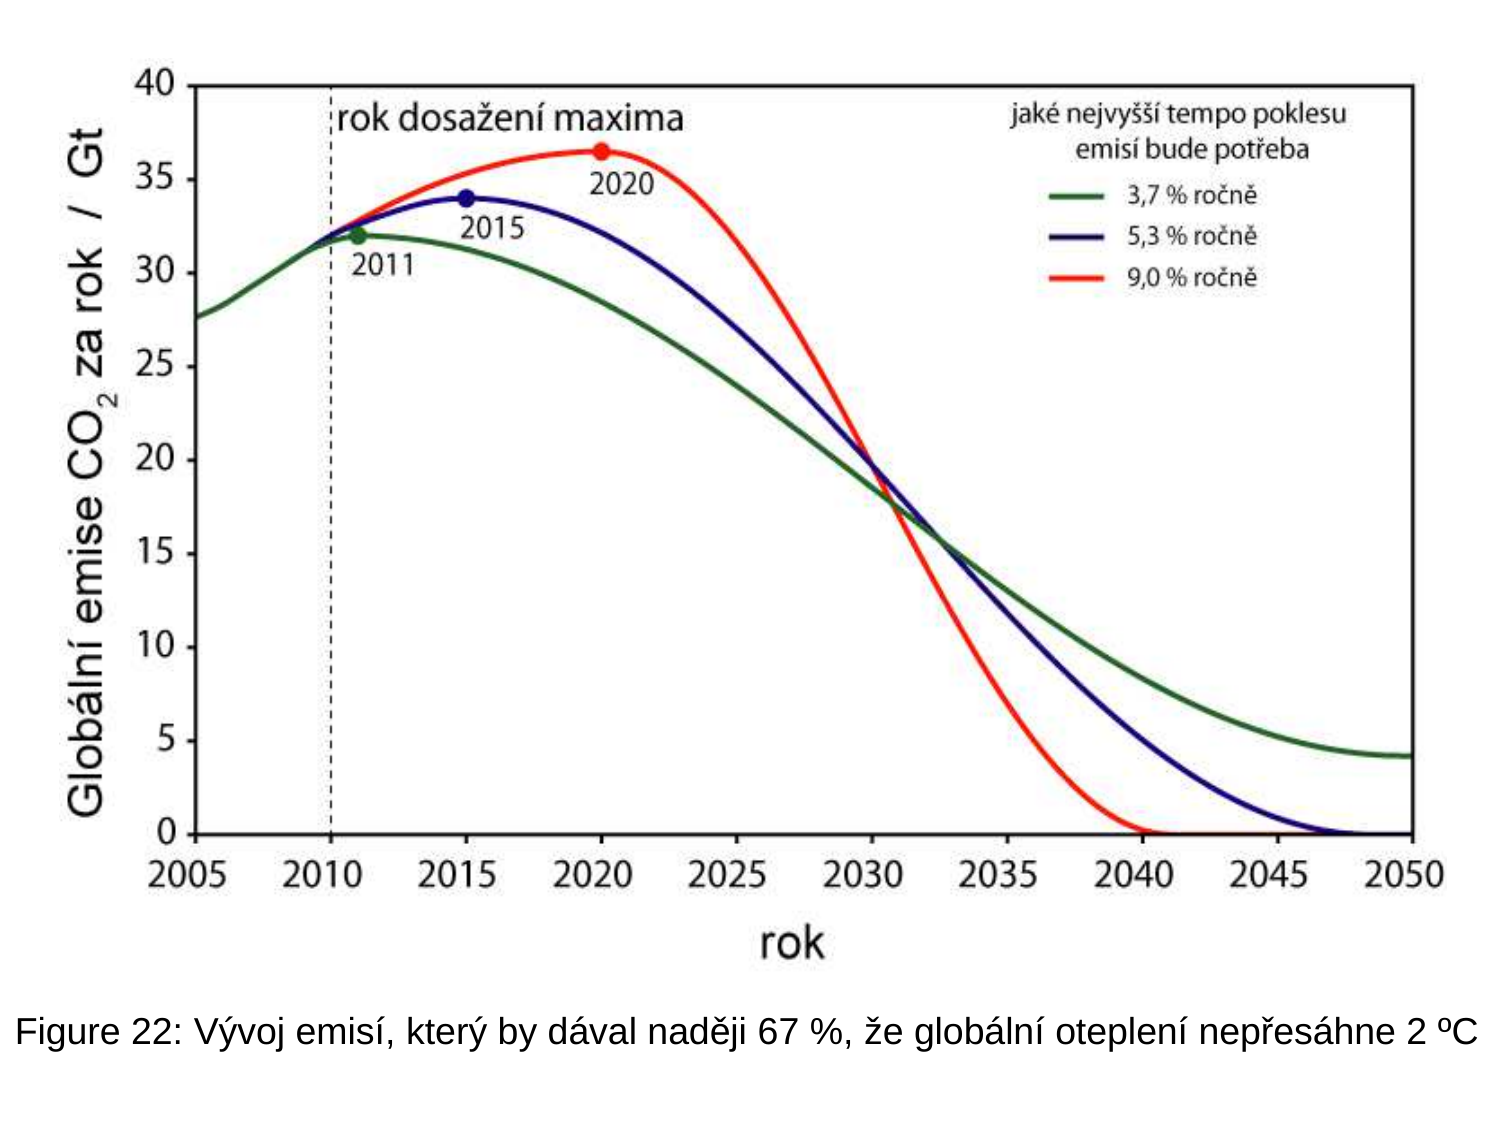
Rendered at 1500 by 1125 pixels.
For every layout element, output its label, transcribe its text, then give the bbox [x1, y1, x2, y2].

picture [59, 58, 1447, 975]
text_box Figure 22: Vývoj emisí, který by dával naději 67 %, že globální oteplení nepřesáhne 2 ºC [0, 999, 1500, 1061]
